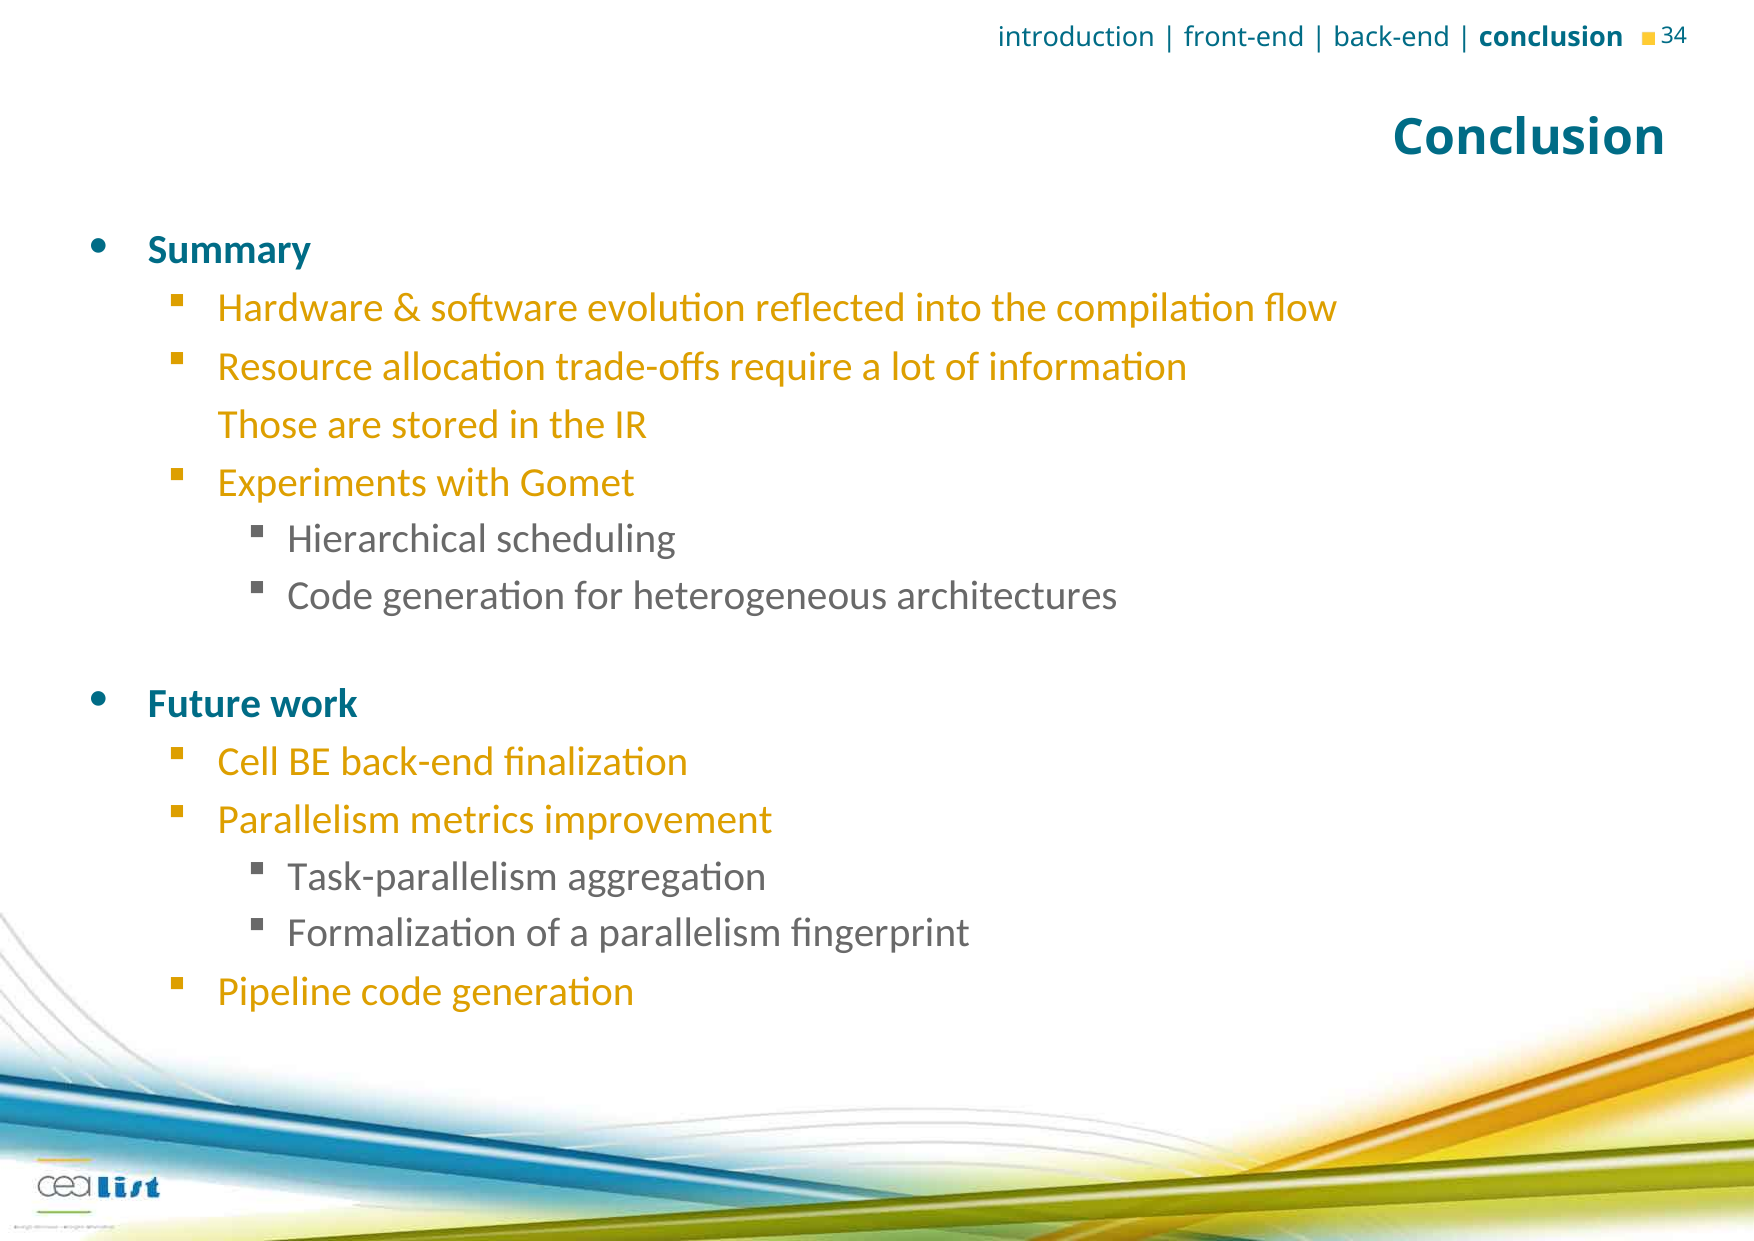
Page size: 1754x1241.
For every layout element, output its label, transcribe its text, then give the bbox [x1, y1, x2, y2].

title introduction | front-end | back-end | conclusion [404, 11, 1640, 61]
title Conclusion [72, 86, 1682, 183]
list Summary Hardware & software evolution reflected into the compilation flow Resource allocation trade-offs require a lot of information Those are stored in the IR Experiments with Gomet Hierarchical scheduling Code generation for heterogeneous architectures Future work Cell BE back-end finalization Parallelism metrics improvement Task-parallelism aggregation Formalization of a parallelism fingerprint Pipeline code generation [72, 214, 1682, 1026]
text_box <number> [1640, 12, 1704, 60]
picture [0, 0, 1754, 1241]
